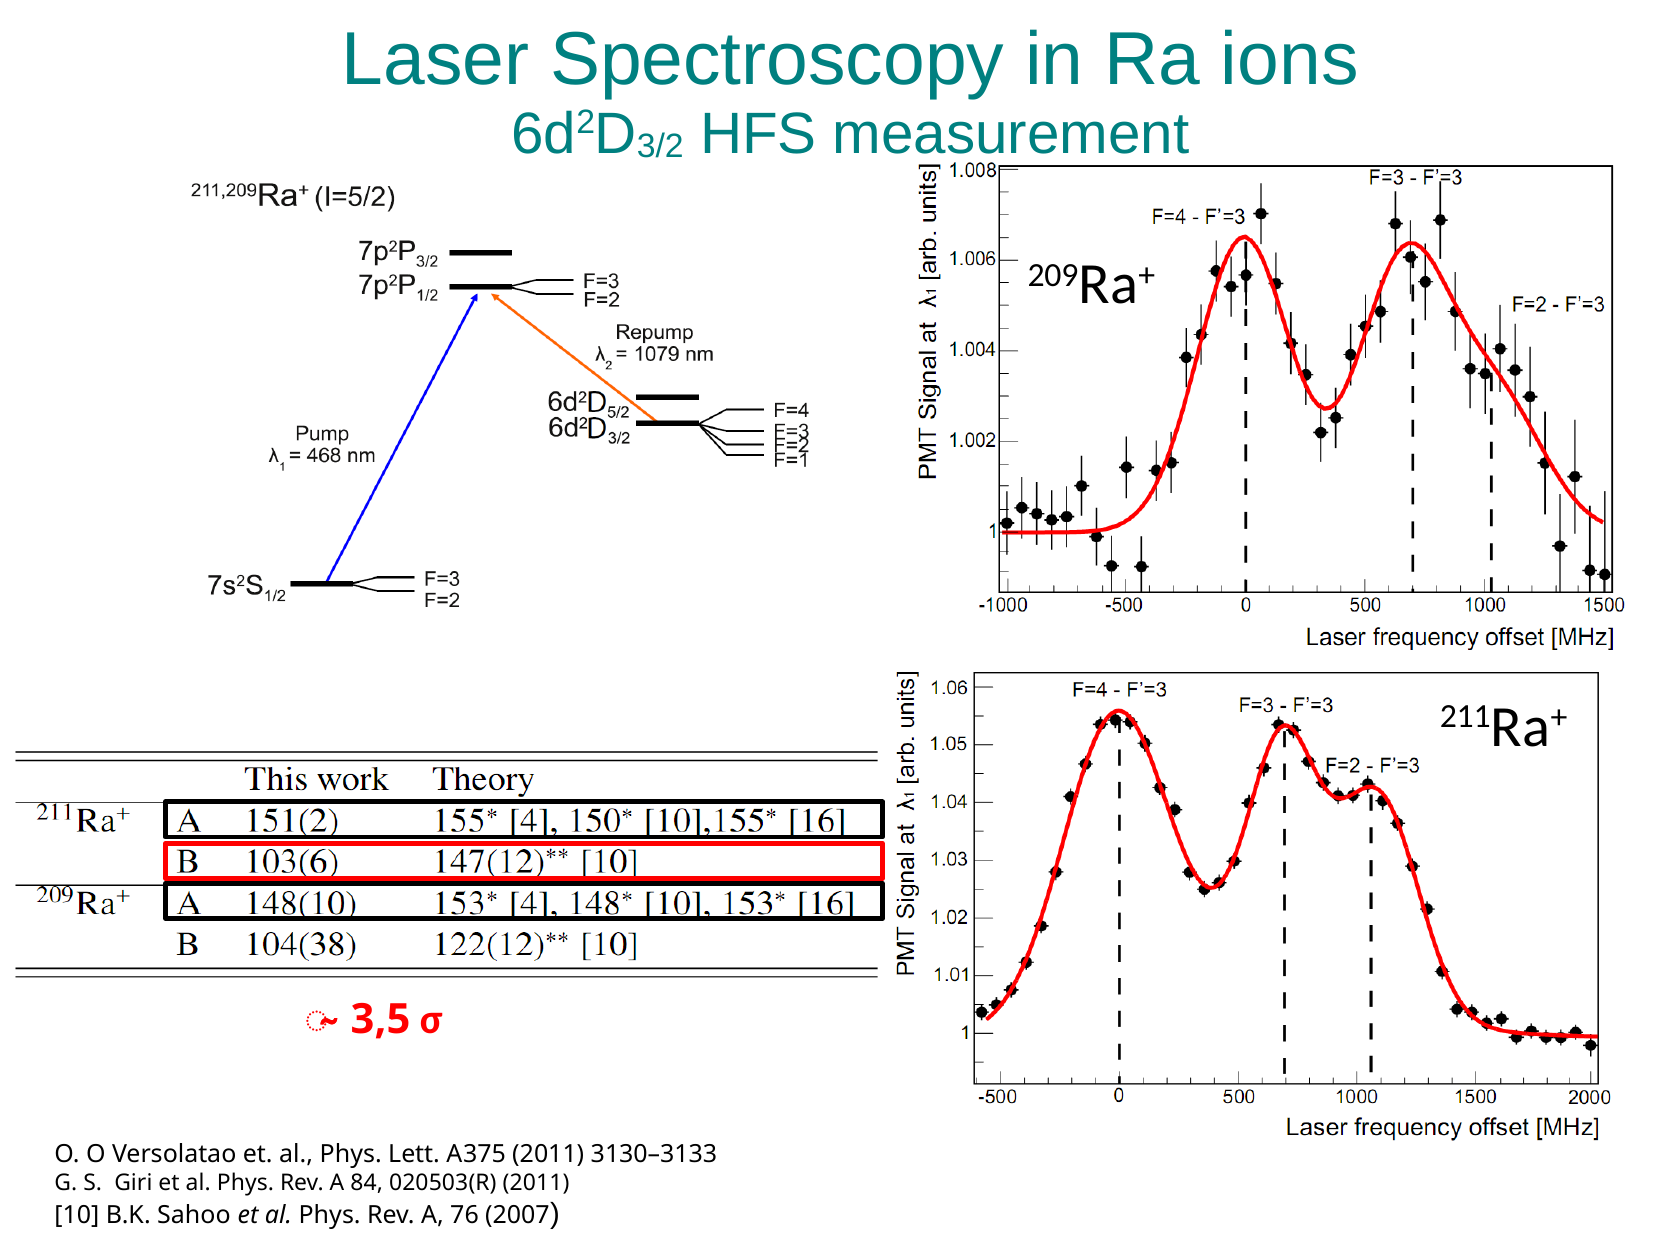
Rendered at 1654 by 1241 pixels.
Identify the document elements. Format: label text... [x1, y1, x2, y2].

text_box O. O Versolatao et. al., Phys. Lett. A375 (2011) 3130–3133 G. S. Giri et al. Phys. Rev. A 84, 020503(R) (2011) [10] B.K. Sahoo et al. Phys. Rev. A, 76 (2007) [39, 1122, 733, 1237]
picture [1, 135, 1649, 1152]
text_box ̴̴ 3,5 σ [289, 977, 497, 1050]
text_box 209Ra+ [1012, 237, 1213, 324]
text_box 211Ra+ [1424, 673, 1629, 766]
title Laser Spectroscopy in Ra ions 6d2D3/2 HFS measurement [106, 6, 1595, 177]
picture [64, 157, 867, 638]
